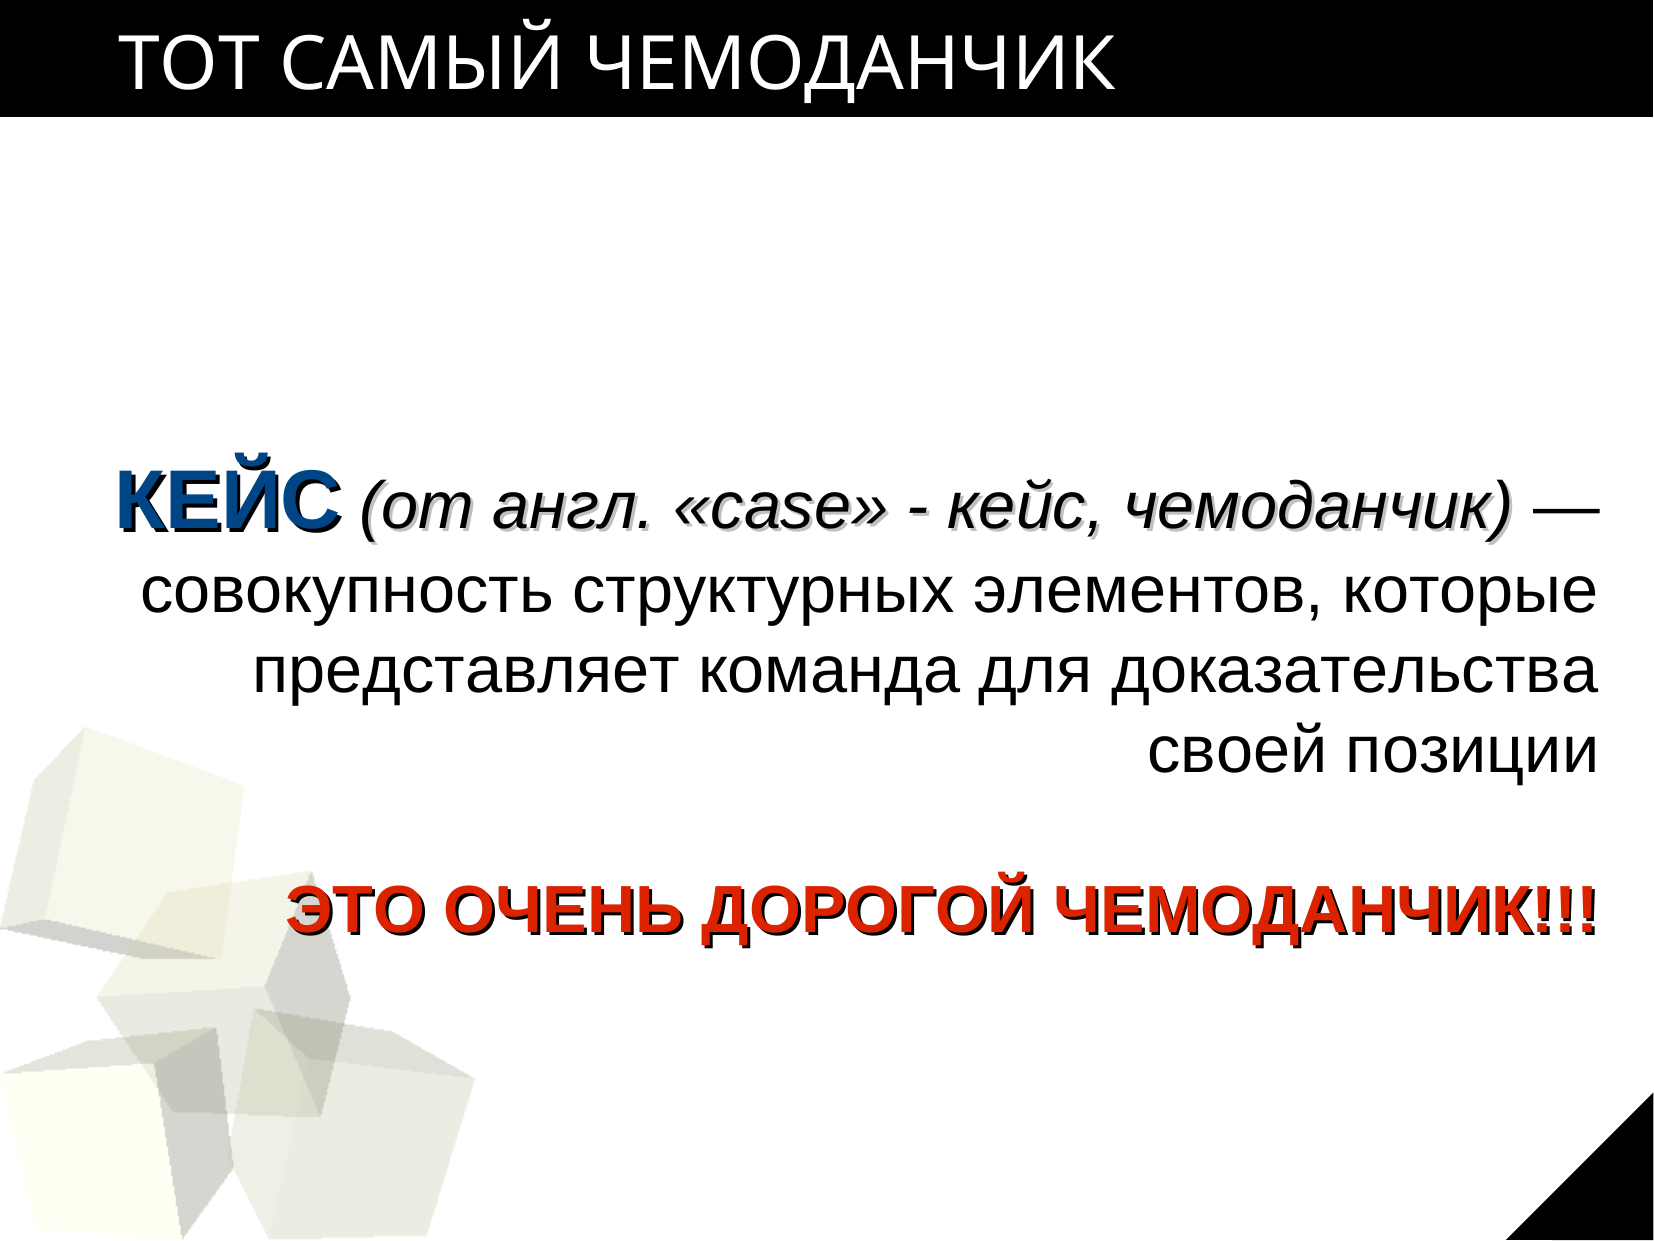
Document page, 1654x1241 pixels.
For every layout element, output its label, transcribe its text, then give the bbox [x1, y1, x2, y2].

title ТОТ САМЫЙ ЧЕМОДАНЧИК [118, 0, 1595, 119]
subtitle КЕЙС (от англ. «case» - кейс, чемоданчик) — совокупность структурных элементов, которые представляет команда для доказательства своей позиции ЭТО ОЧЕНЬ ДОРОГОЙ ЧЕМОДАНЧИК!!! [44, 184, 1611, 1207]
